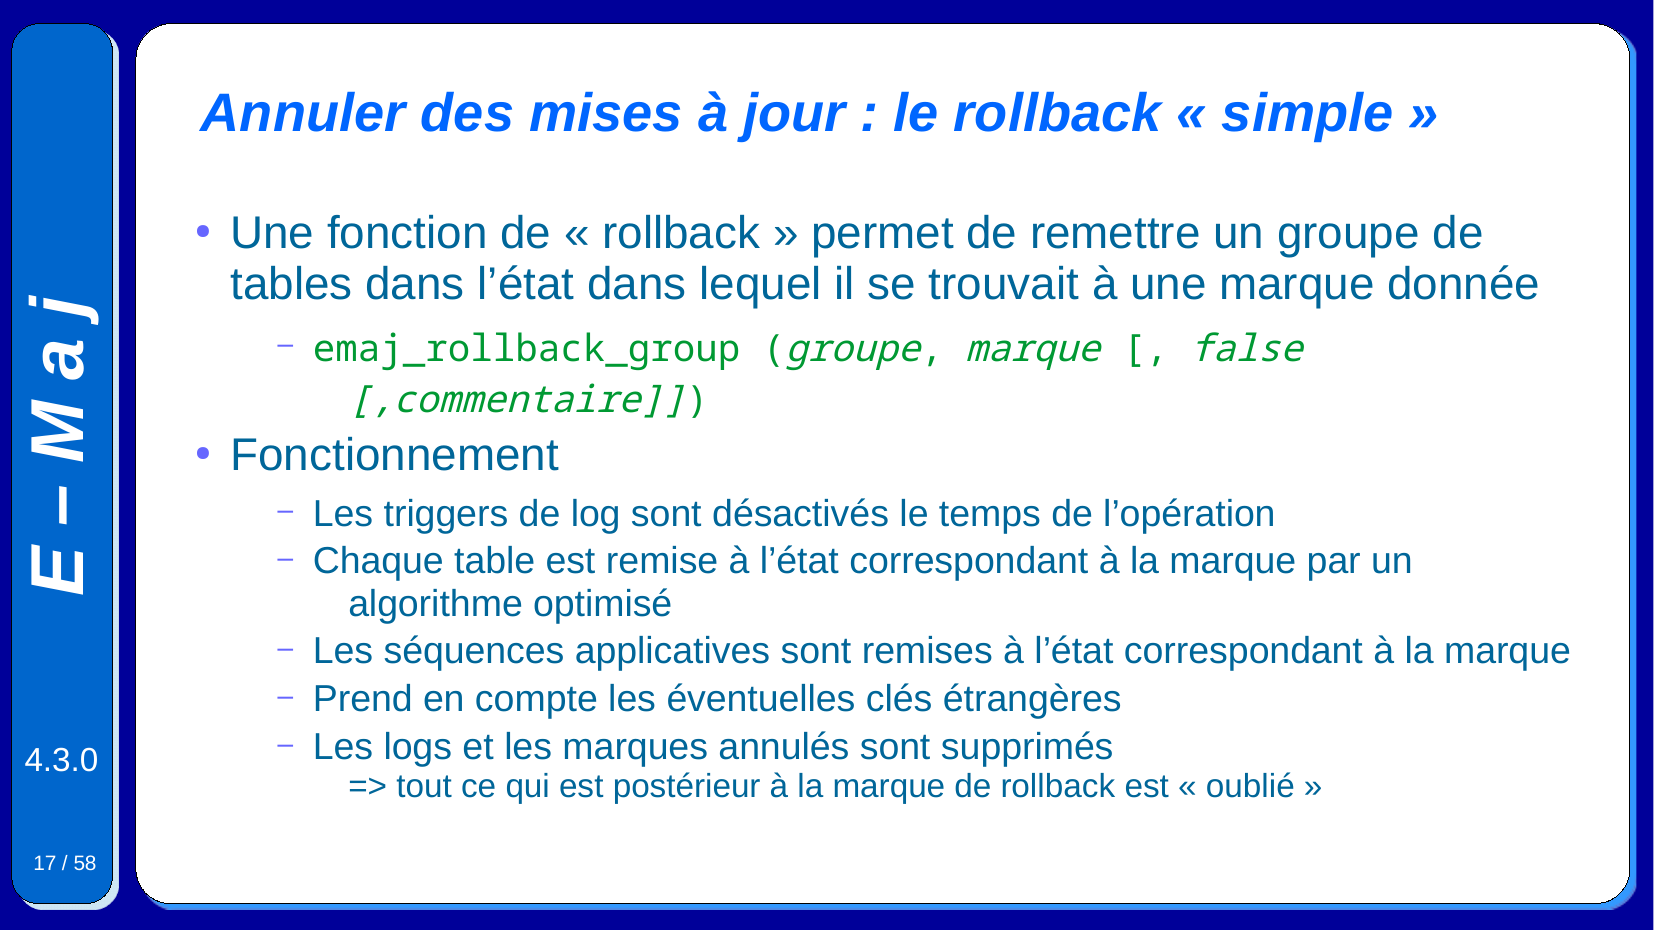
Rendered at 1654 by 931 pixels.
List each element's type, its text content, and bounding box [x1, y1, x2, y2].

list Une fonction de « rollback » permet de remettre un groupe de tables dans l’état dans lequel il se trouvait à une marque donnée emaj_rollback_group (groupe, marque [, false [,commentaire]]) Fonctionnement Les triggers de log sont désactivés le temps de l’opération Chaque table est remise à l’état correspondant à la marque par un algorithme optimisé Les séquences applicatives sont remises à l’état correspondant à la marque Prend en compte les éventuelles clés étrangères Les logs et les marques annulés sont supprimés => tout ce qui est postérieur à la marque de rollback est « oublié » [177, 206, 1587, 827]
title Annuler des mises à jour : le rollback « simple » [200, 34, 1575, 191]
